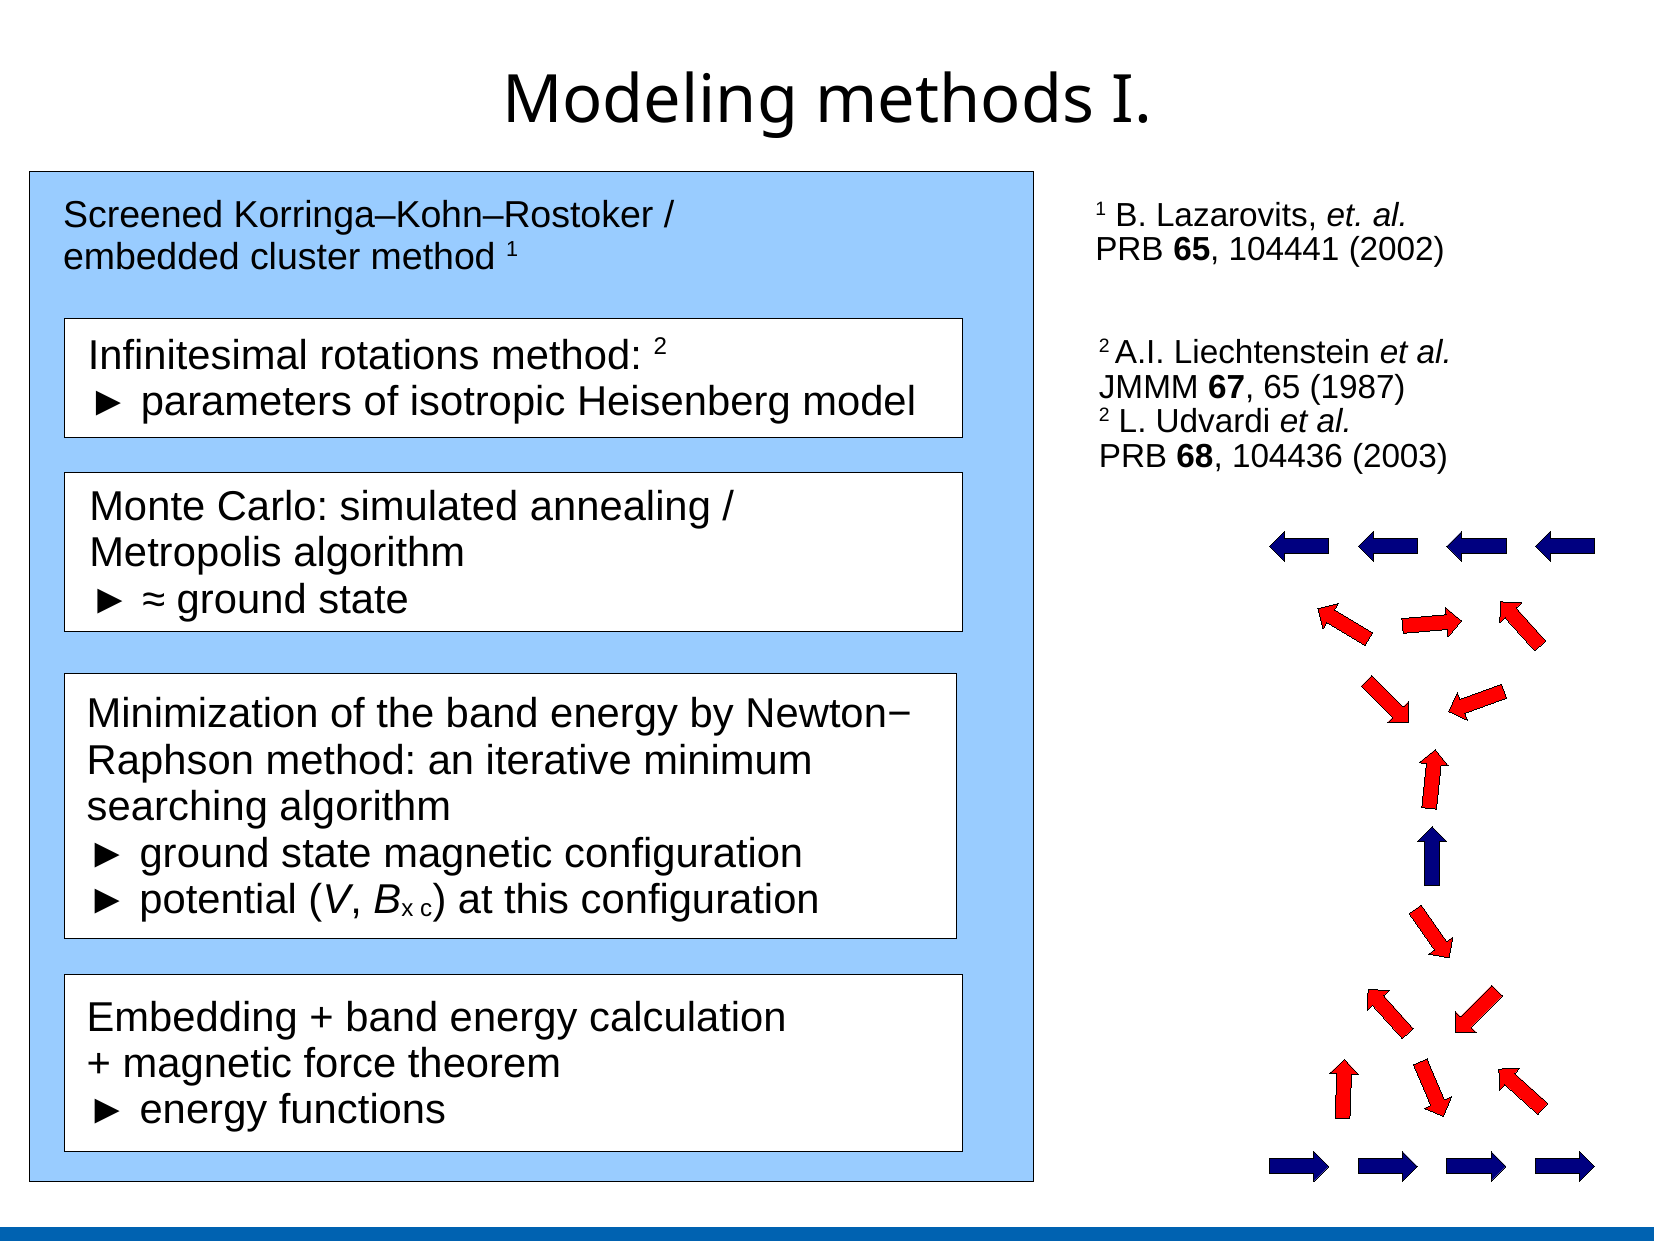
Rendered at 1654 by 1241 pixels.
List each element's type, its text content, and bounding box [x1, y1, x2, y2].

text_box [1367, 989, 1414, 1039]
text_box [1401, 607, 1462, 637]
text_box [1455, 985, 1503, 1033]
text_box [1269, 1151, 1329, 1182]
text_box Infinitesimal rotations method: 2 ► parameters of isotropic Heisenberg model [64, 318, 963, 438]
text_box [1448, 684, 1507, 721]
text_box Monte Carlo: simulated annealing / Metropolis algorithm ► ≈ ground state [64, 472, 963, 632]
text_box Embedding + band energy calculation + magnetic force theorem ► energy functions [64, 974, 963, 1152]
title Modeling methods I. [121, 45, 1534, 148]
text_box [1269, 531, 1329, 562]
text_box [1361, 675, 1409, 723]
text_box Screened Korringa–Kohn–Rostoker / embedded cluster method 1 [29, 171, 1034, 1182]
text_box [1419, 749, 1449, 810]
text_box 1 B. Lazarovits, et. al. PRB 65, 104441 (2002) [1080, 191, 1565, 278]
text_box Minimization of the band energy by Newton− Raphson method: an iterative minimum searching algorithm ► ground state magnetic configuration ► potential (V, Bx c) at this configuration [64, 673, 957, 939]
text_box [1409, 905, 1453, 958]
text_box [1446, 531, 1507, 562]
text_box [1317, 603, 1373, 646]
text_box [1358, 531, 1418, 562]
text_box [1498, 1068, 1548, 1115]
text_box [1446, 1151, 1506, 1182]
text_box 2 A.I. Liechtenstein et al. JMMM 67, 65 (1987) 2 L. Udvardi et al. PRB 68, 104436 (2003) [1084, 329, 1595, 487]
text_box [1417, 826, 1447, 886]
text_box [1358, 1151, 1418, 1182]
text_box [1499, 601, 1546, 651]
text_box [1329, 1059, 1359, 1119]
text_box [1413, 1058, 1452, 1117]
text_box [1535, 1151, 1595, 1182]
text_box [1535, 531, 1595, 562]
